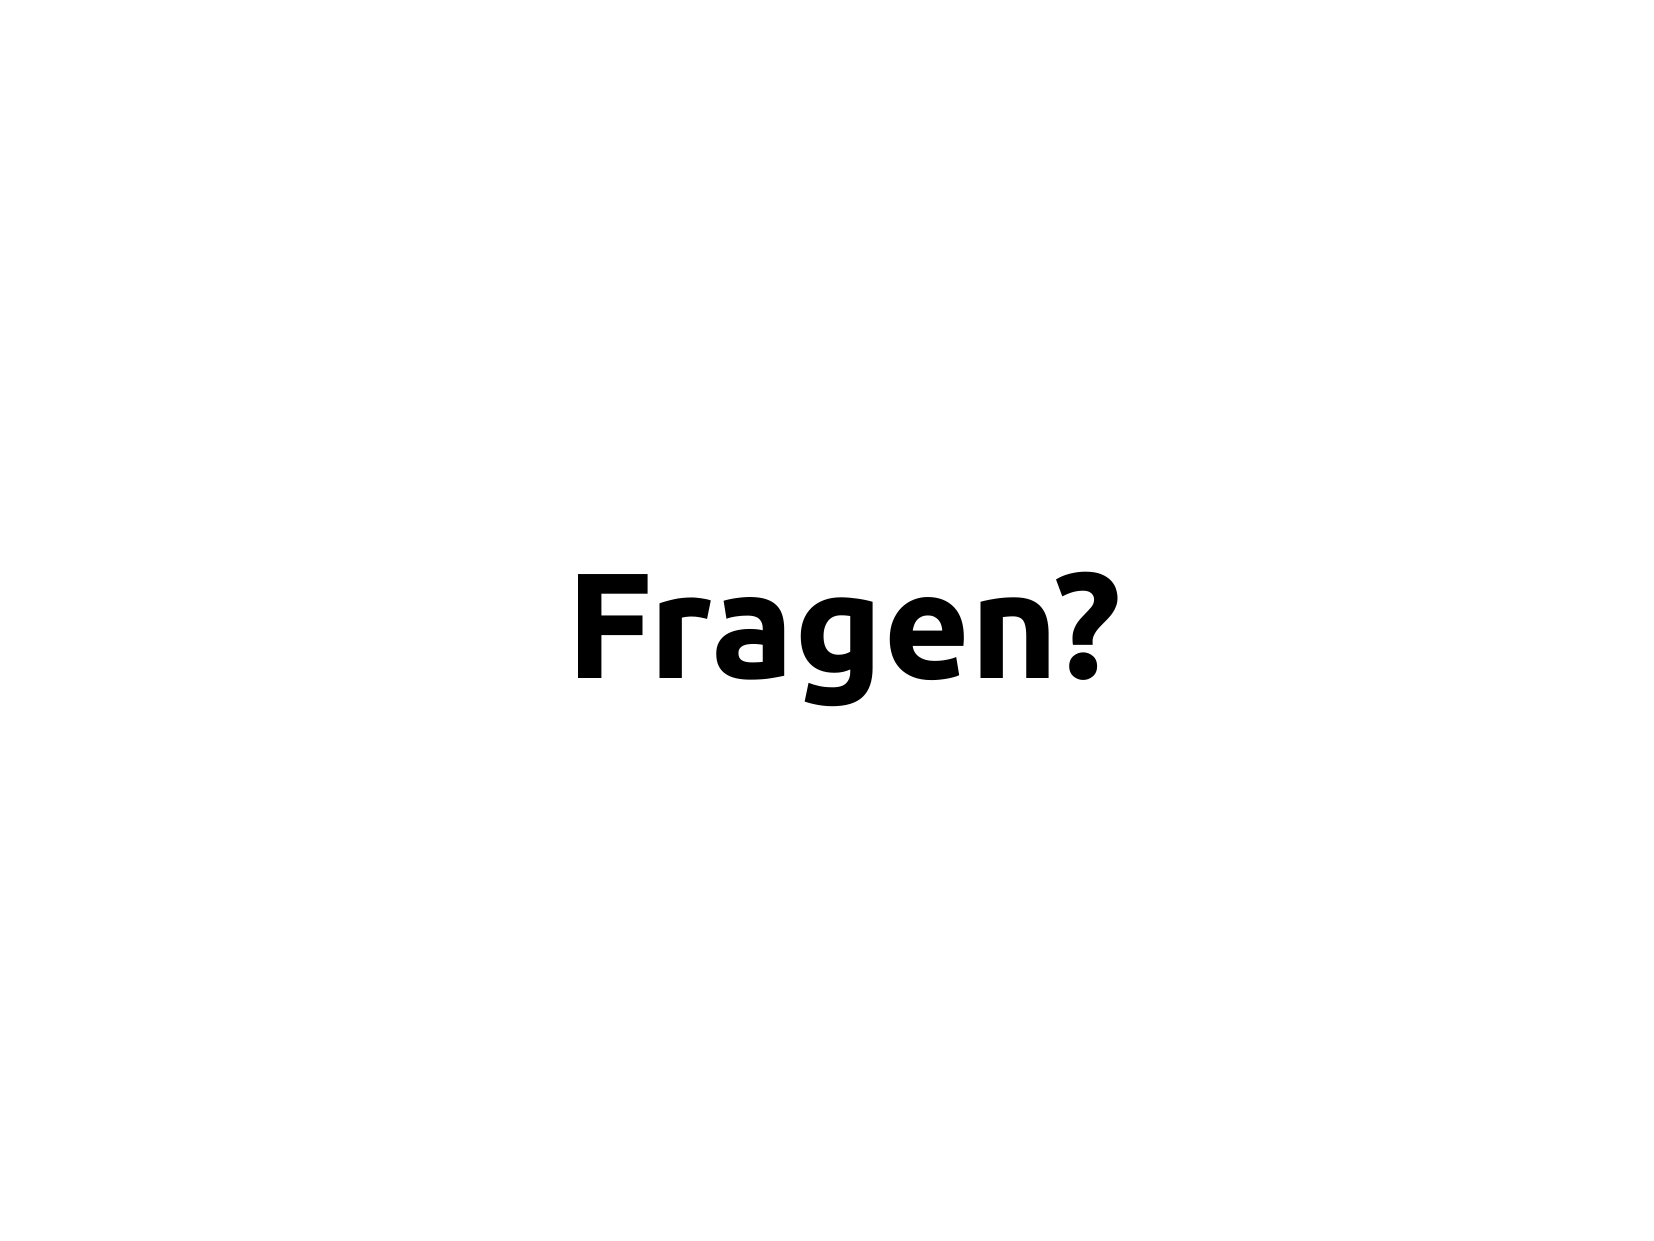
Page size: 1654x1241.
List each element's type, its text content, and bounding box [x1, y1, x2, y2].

text_box Fragen? [188, 531, 1501, 756]
